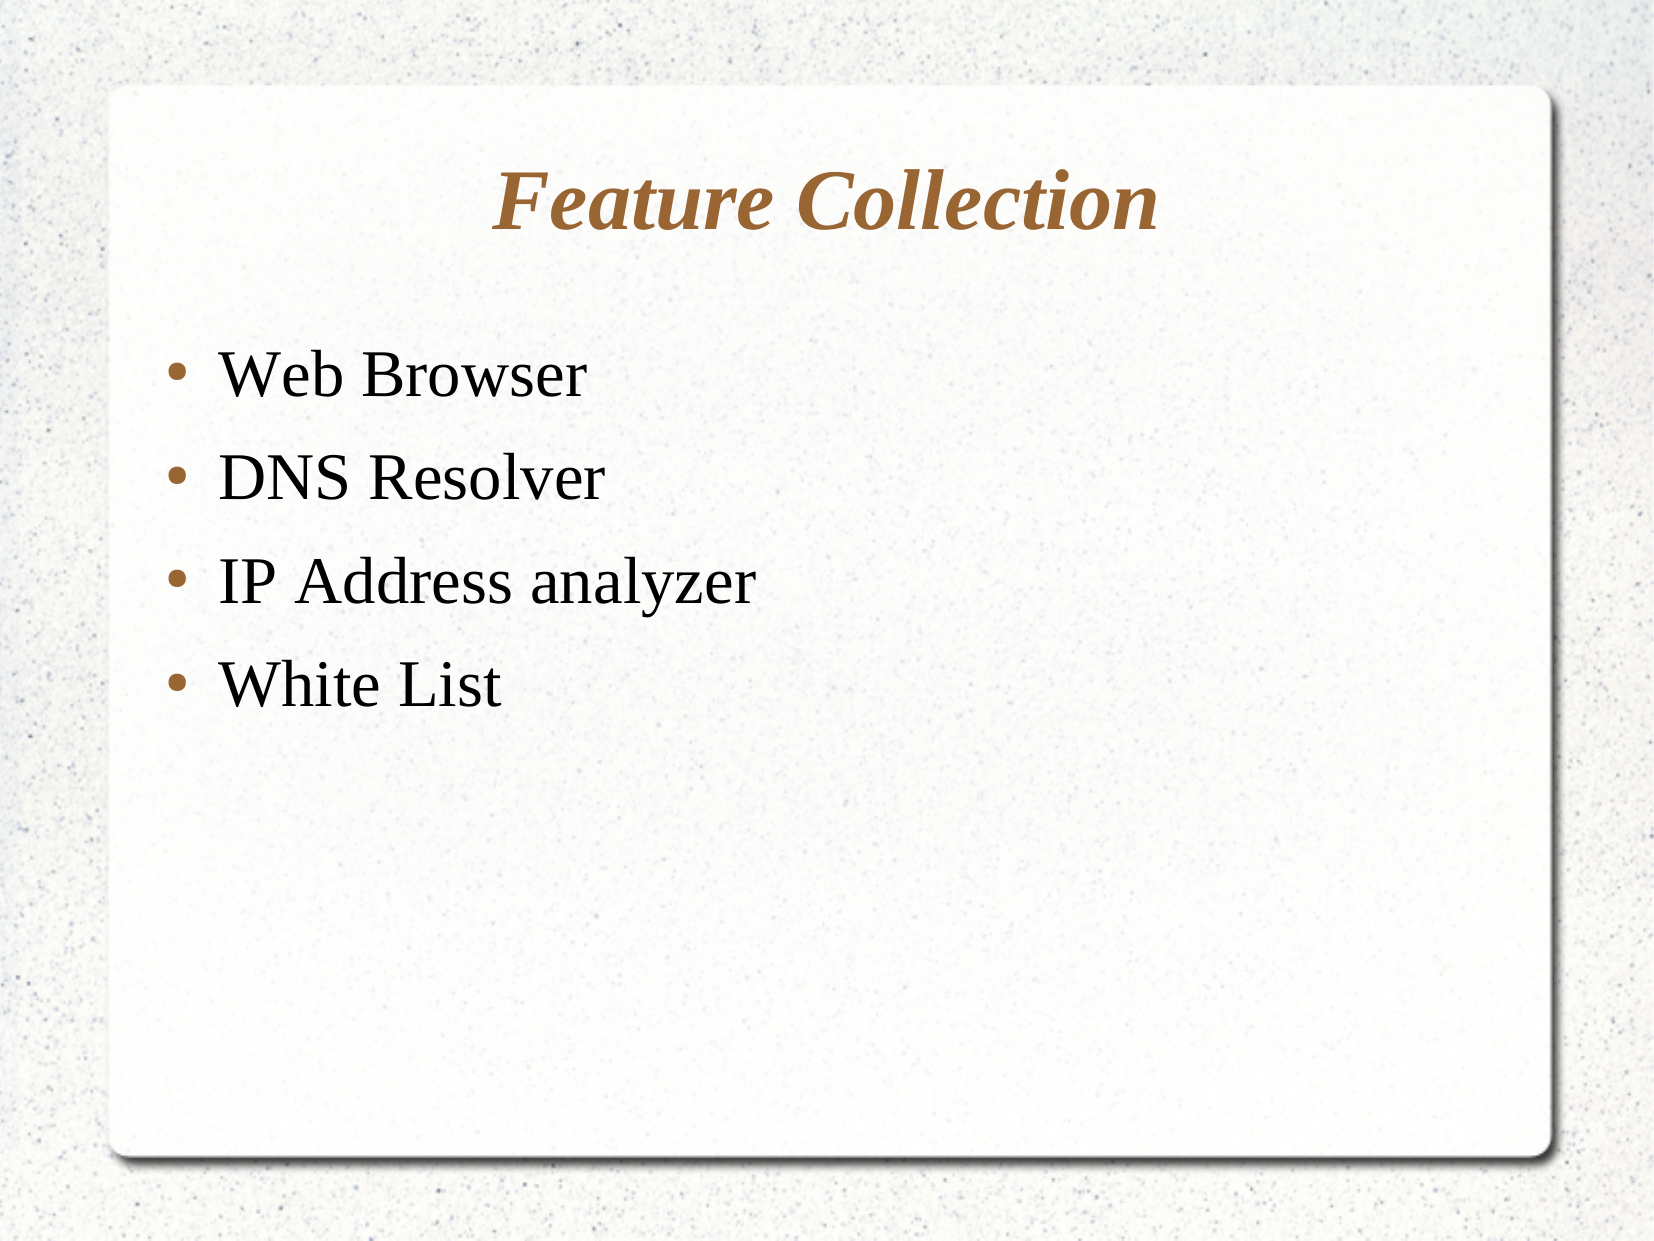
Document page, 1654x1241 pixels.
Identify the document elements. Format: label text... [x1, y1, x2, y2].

picture [0, 0, 1654, 1241]
title Feature Collection [118, 96, 1536, 304]
list Web Browser DNS Resolver IP Address analyzer White List [147, 336, 1506, 1056]
